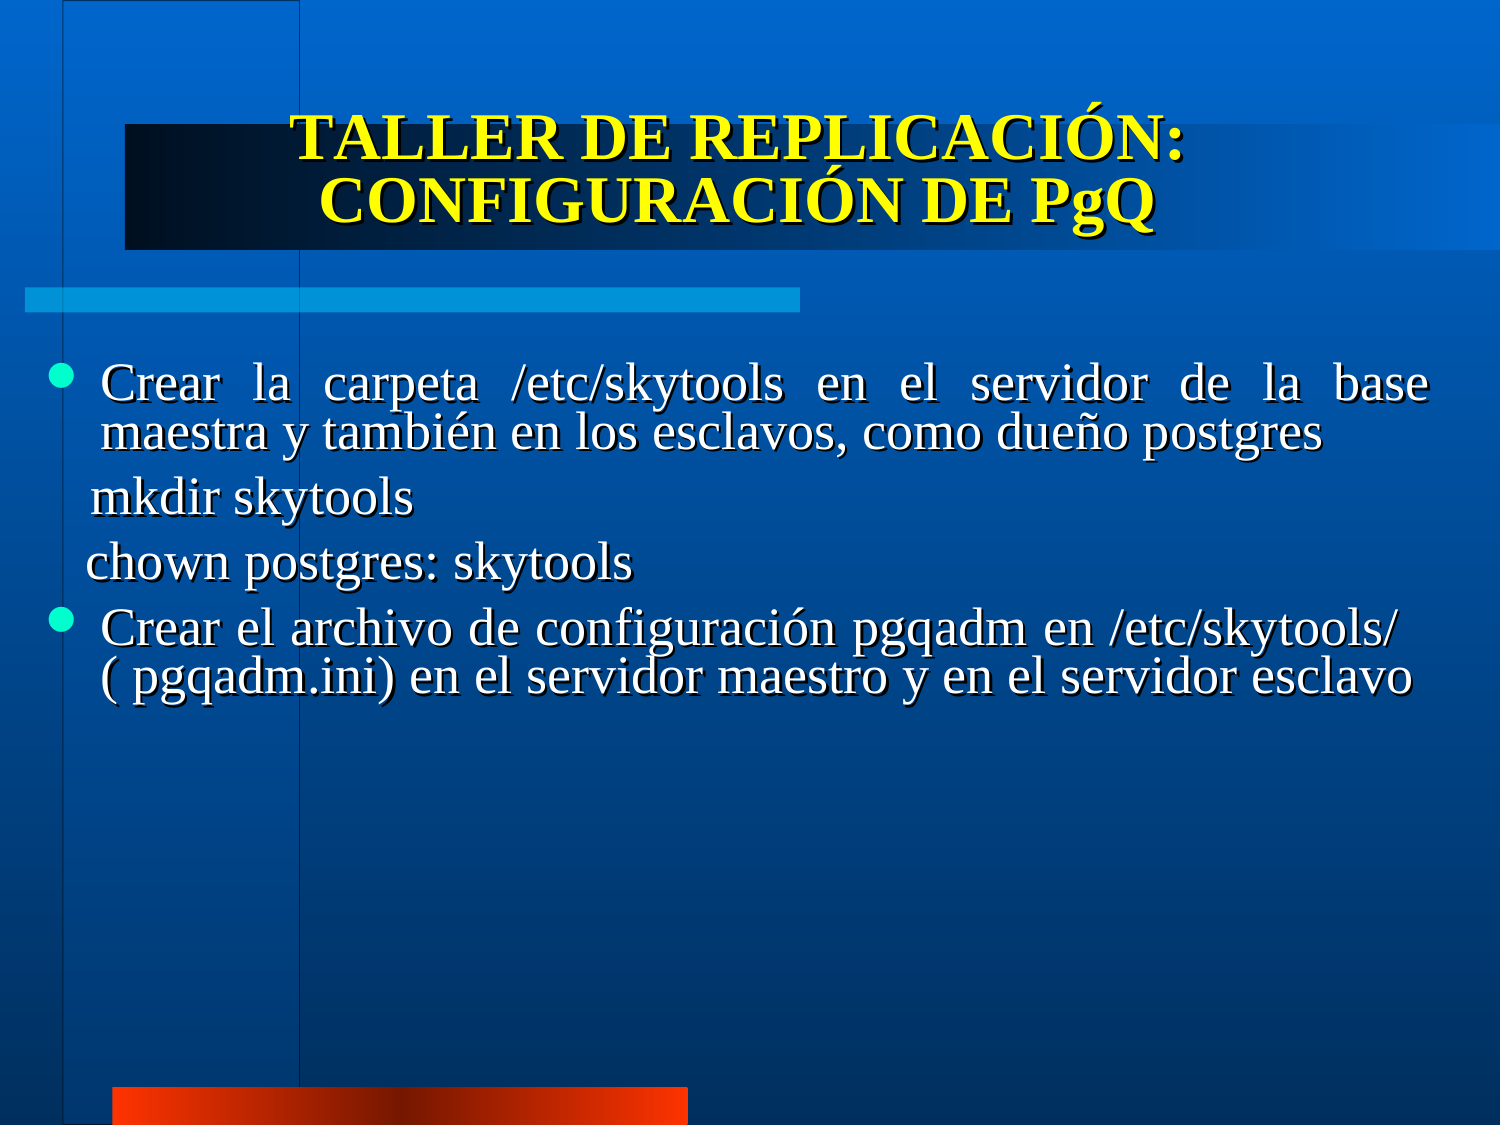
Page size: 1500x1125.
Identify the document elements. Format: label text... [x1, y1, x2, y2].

title TALLER DE REPLICACIÓN: CONFIGURACIÓN DE PgQ [29, 78, 1447, 266]
list Crear la carpeta /etc/skytools en el servidor de la base maestra y también en los esclavos, como dueño postgres mkdir skytools chown postgres: skytools Crear el archivo de configuración pgqadm en /etc/skytools/ ( pgqadm.ini) en el servidor maestro y en el servidor esclavo [30, 317, 1447, 1063]
